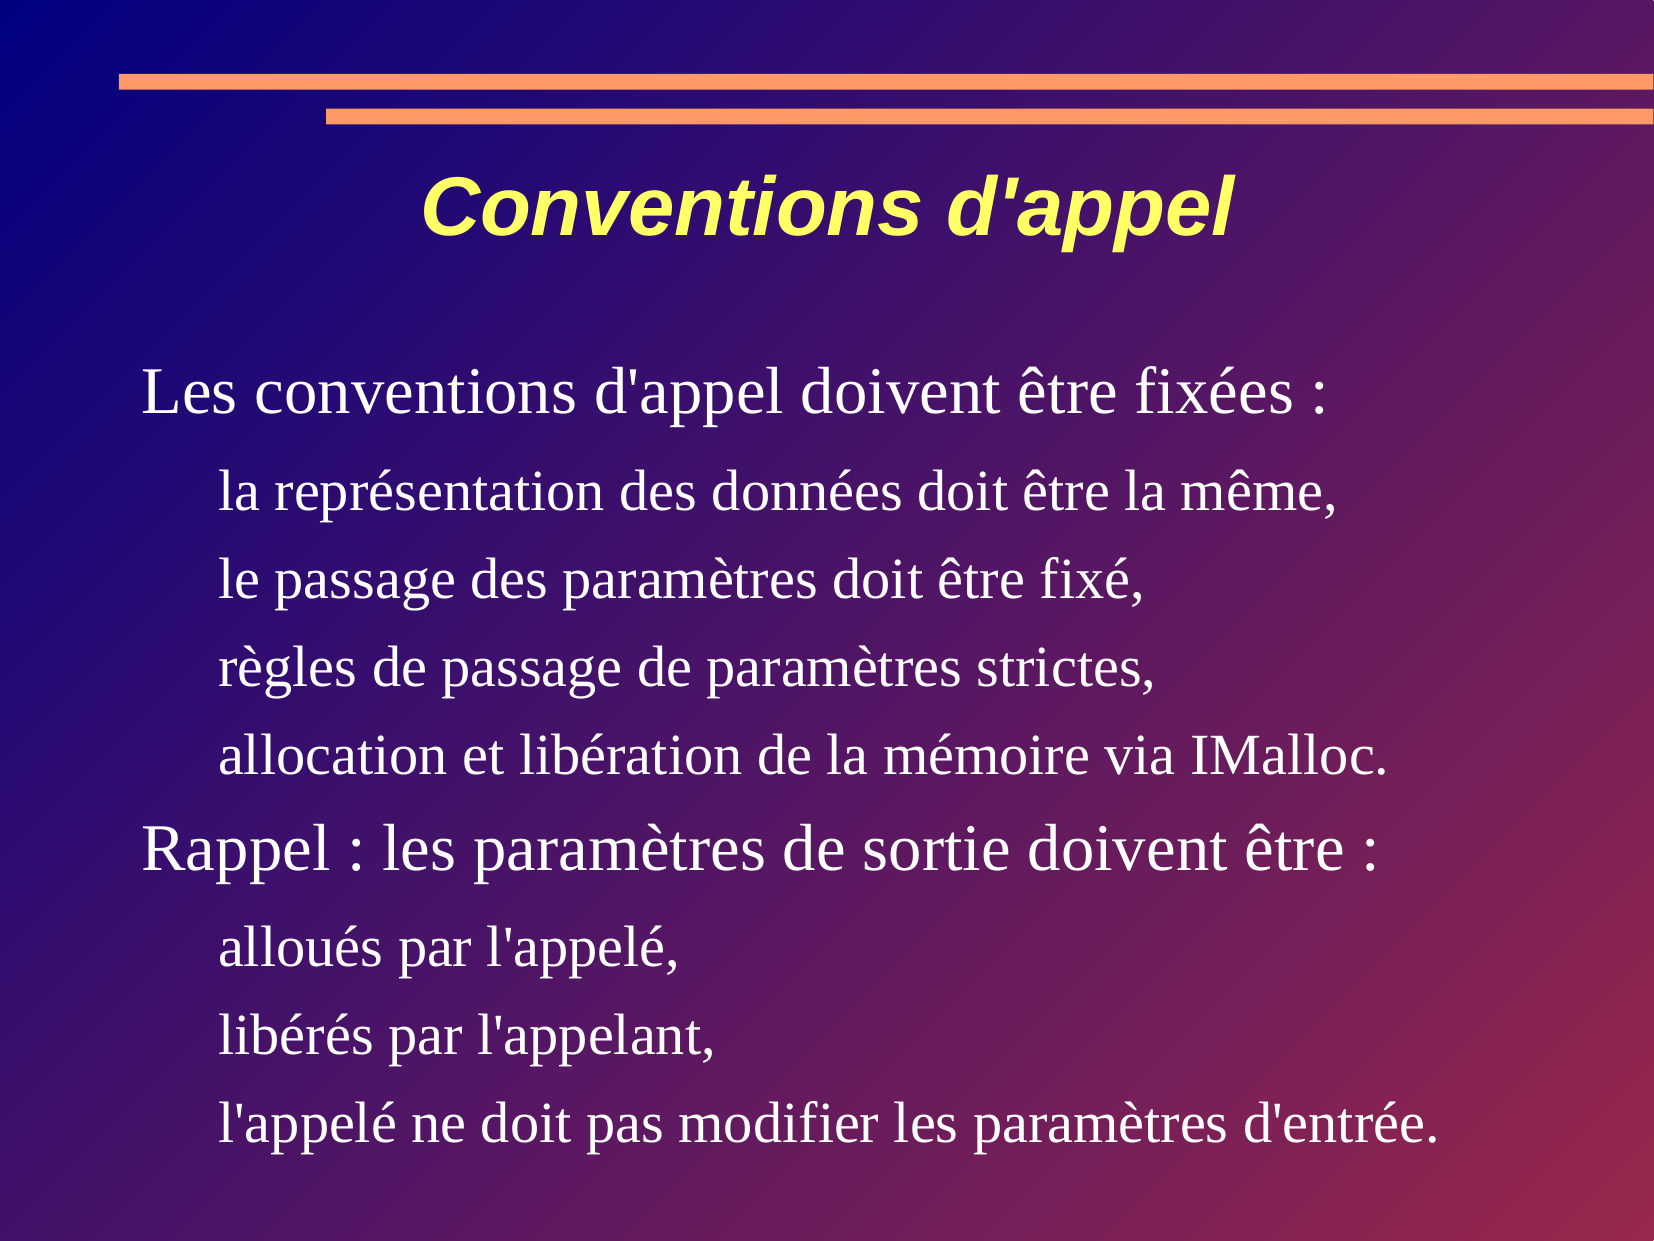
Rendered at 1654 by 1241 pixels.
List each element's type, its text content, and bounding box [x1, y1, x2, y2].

title Conventions d'appel [121, 102, 1534, 311]
list Les conventions d'appel doivent être fixées : la représentation des données doit être la même, le passage des paramètres doit être fixé, règles de passage de paramètres strictes, allocation et libération de la mémoire via IMalloc. Rappel : les paramètres de sortie doivent être : alloués par l'appelé, libérés par l'appelant, l'appelé ne doit pas modifier les paramètres d'entrée. [123, 354, 1536, 1167]
